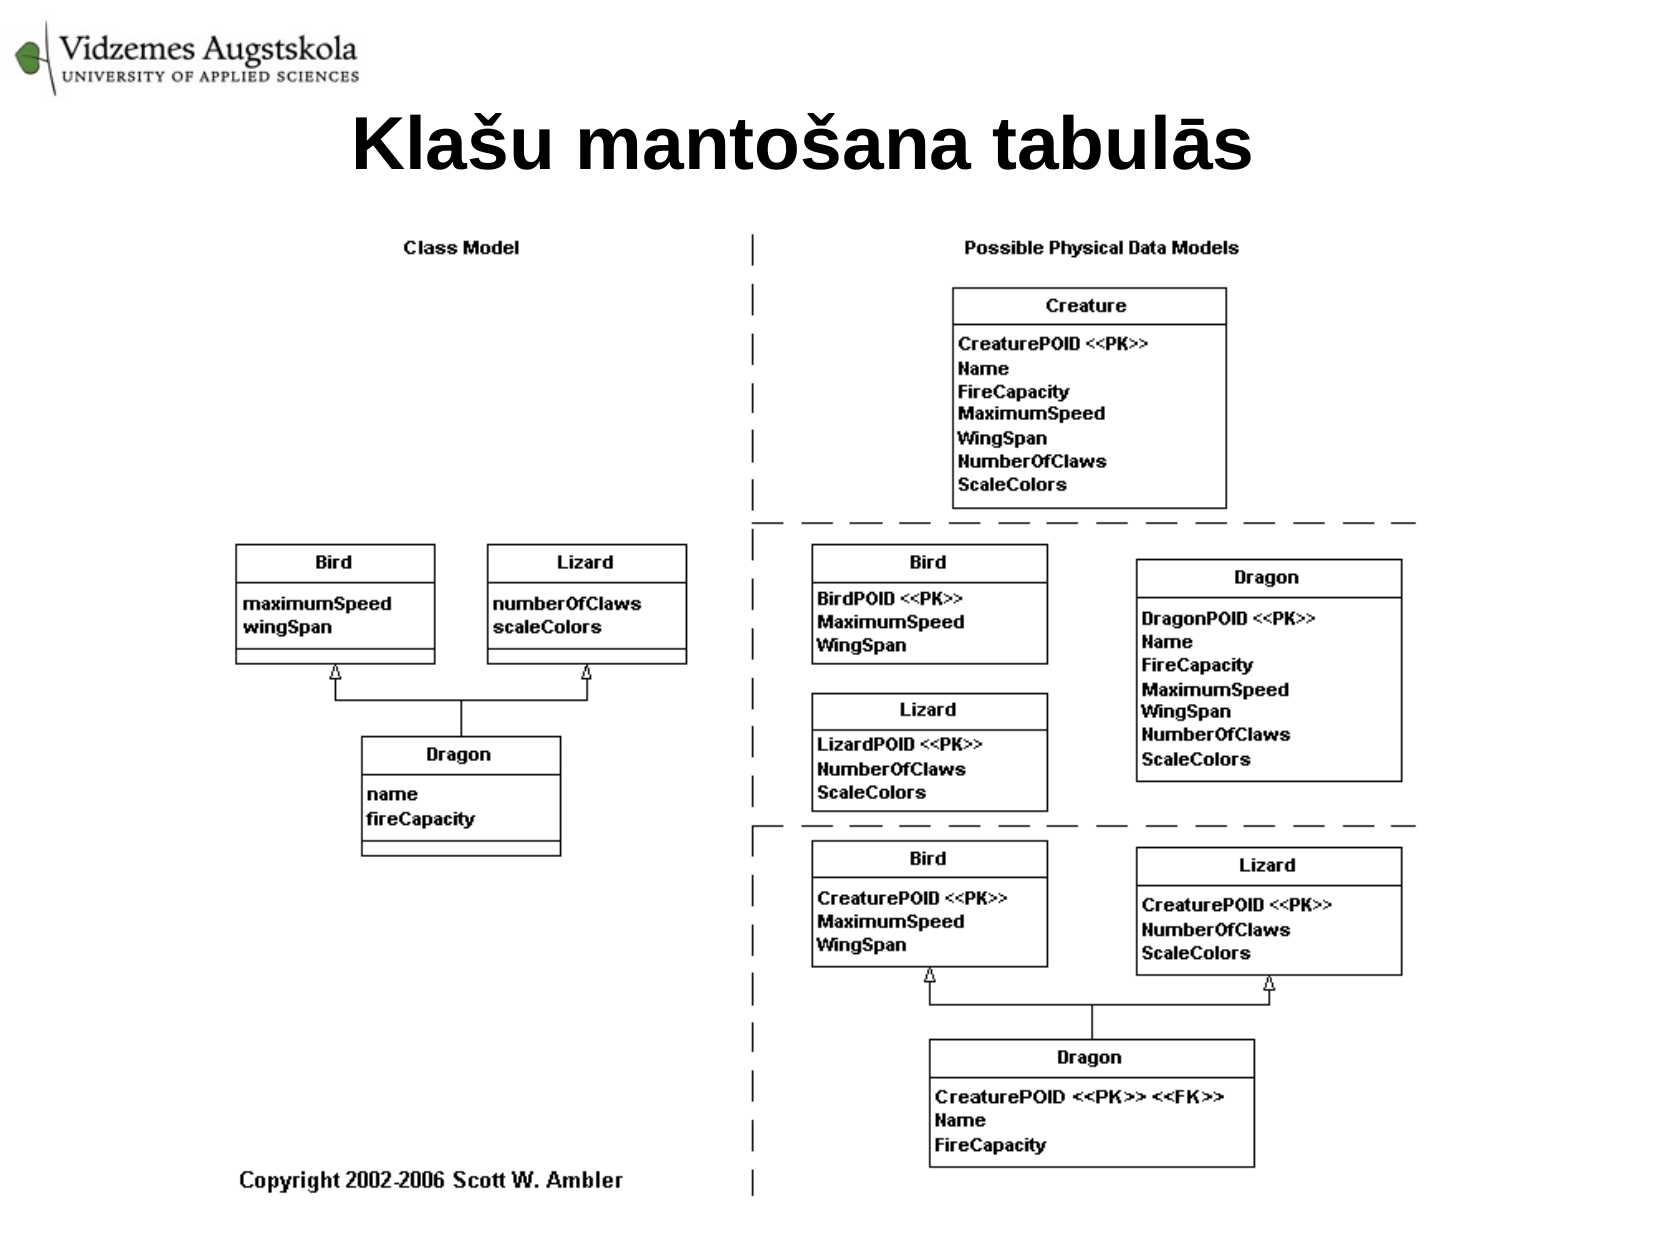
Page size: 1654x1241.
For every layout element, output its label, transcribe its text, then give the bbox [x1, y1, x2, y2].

picture [5, 2, 368, 113]
title Klašu mantošana tabulās [94, 96, 1512, 195]
picture [224, 218, 1436, 1198]
